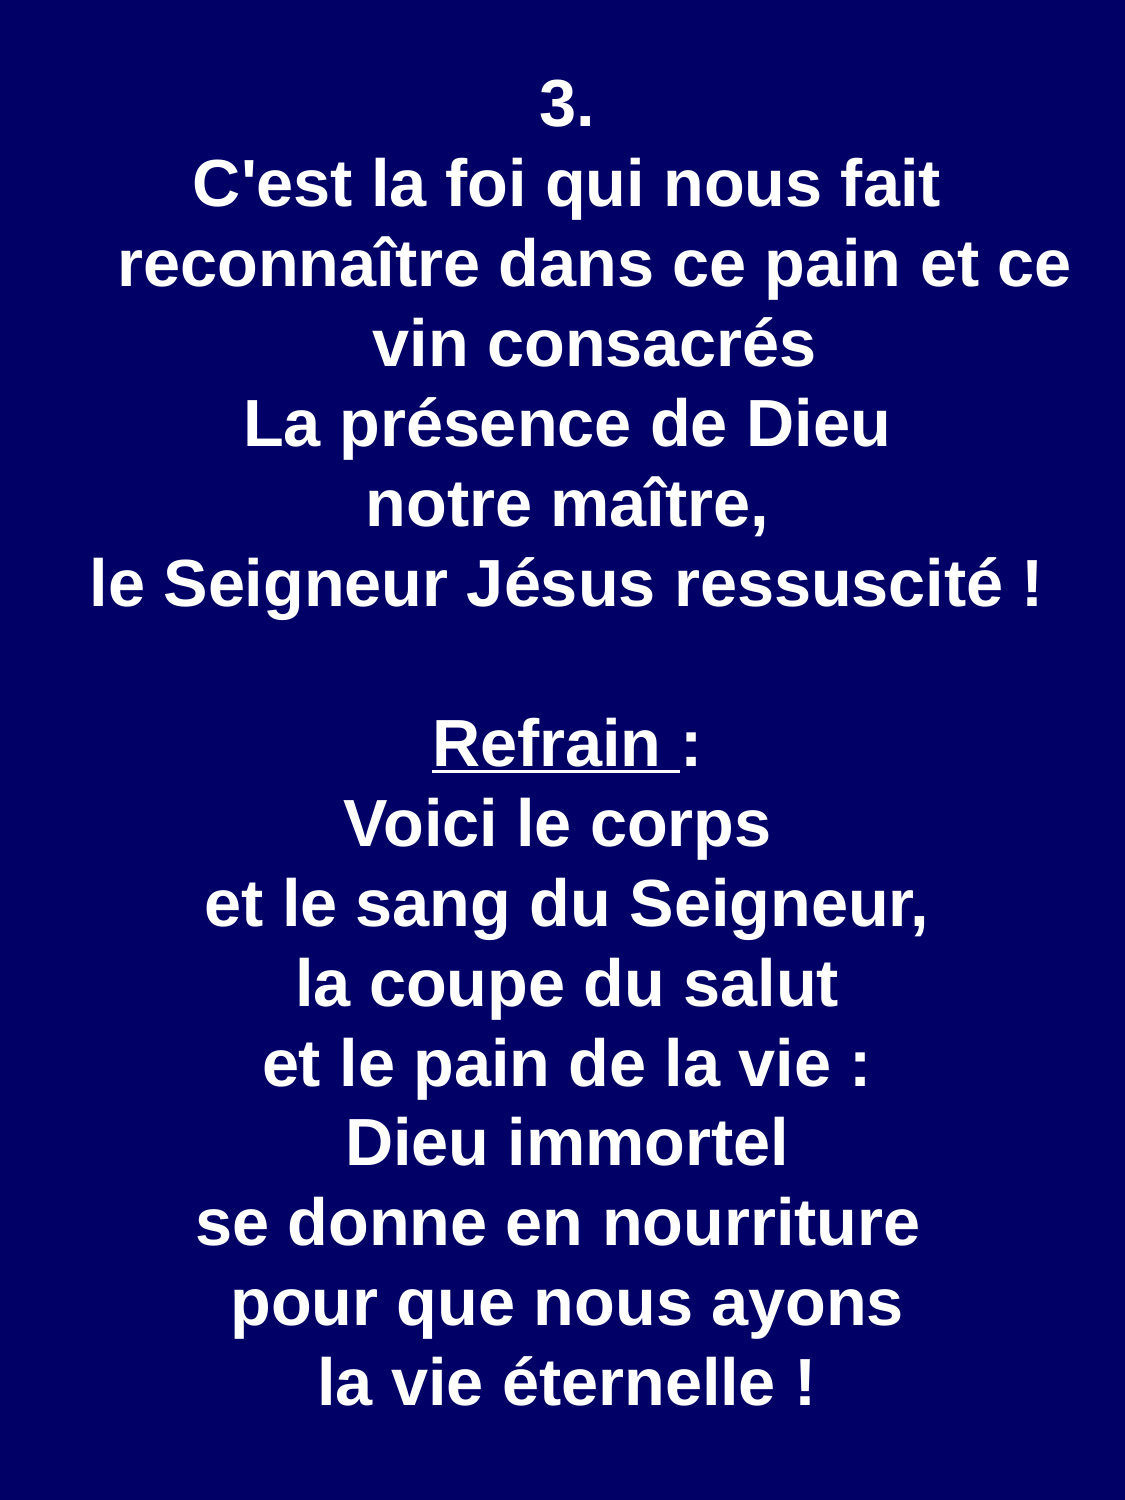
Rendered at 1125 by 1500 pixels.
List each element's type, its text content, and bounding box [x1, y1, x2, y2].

text_box 3. C'est la foi qui nous fait reconnaître dans ce pain et ce vin consacrés La présence de Dieu notre maître, le Seigneur Jésus ressuscité ! Refrain : Voici le corps et le sang du Seigneur, la coupe du salut et le pain de la vie : Dieu immortel se donne en nourriture pour que nous ayons la vie éternelle ! [35, 52, 1099, 1427]
